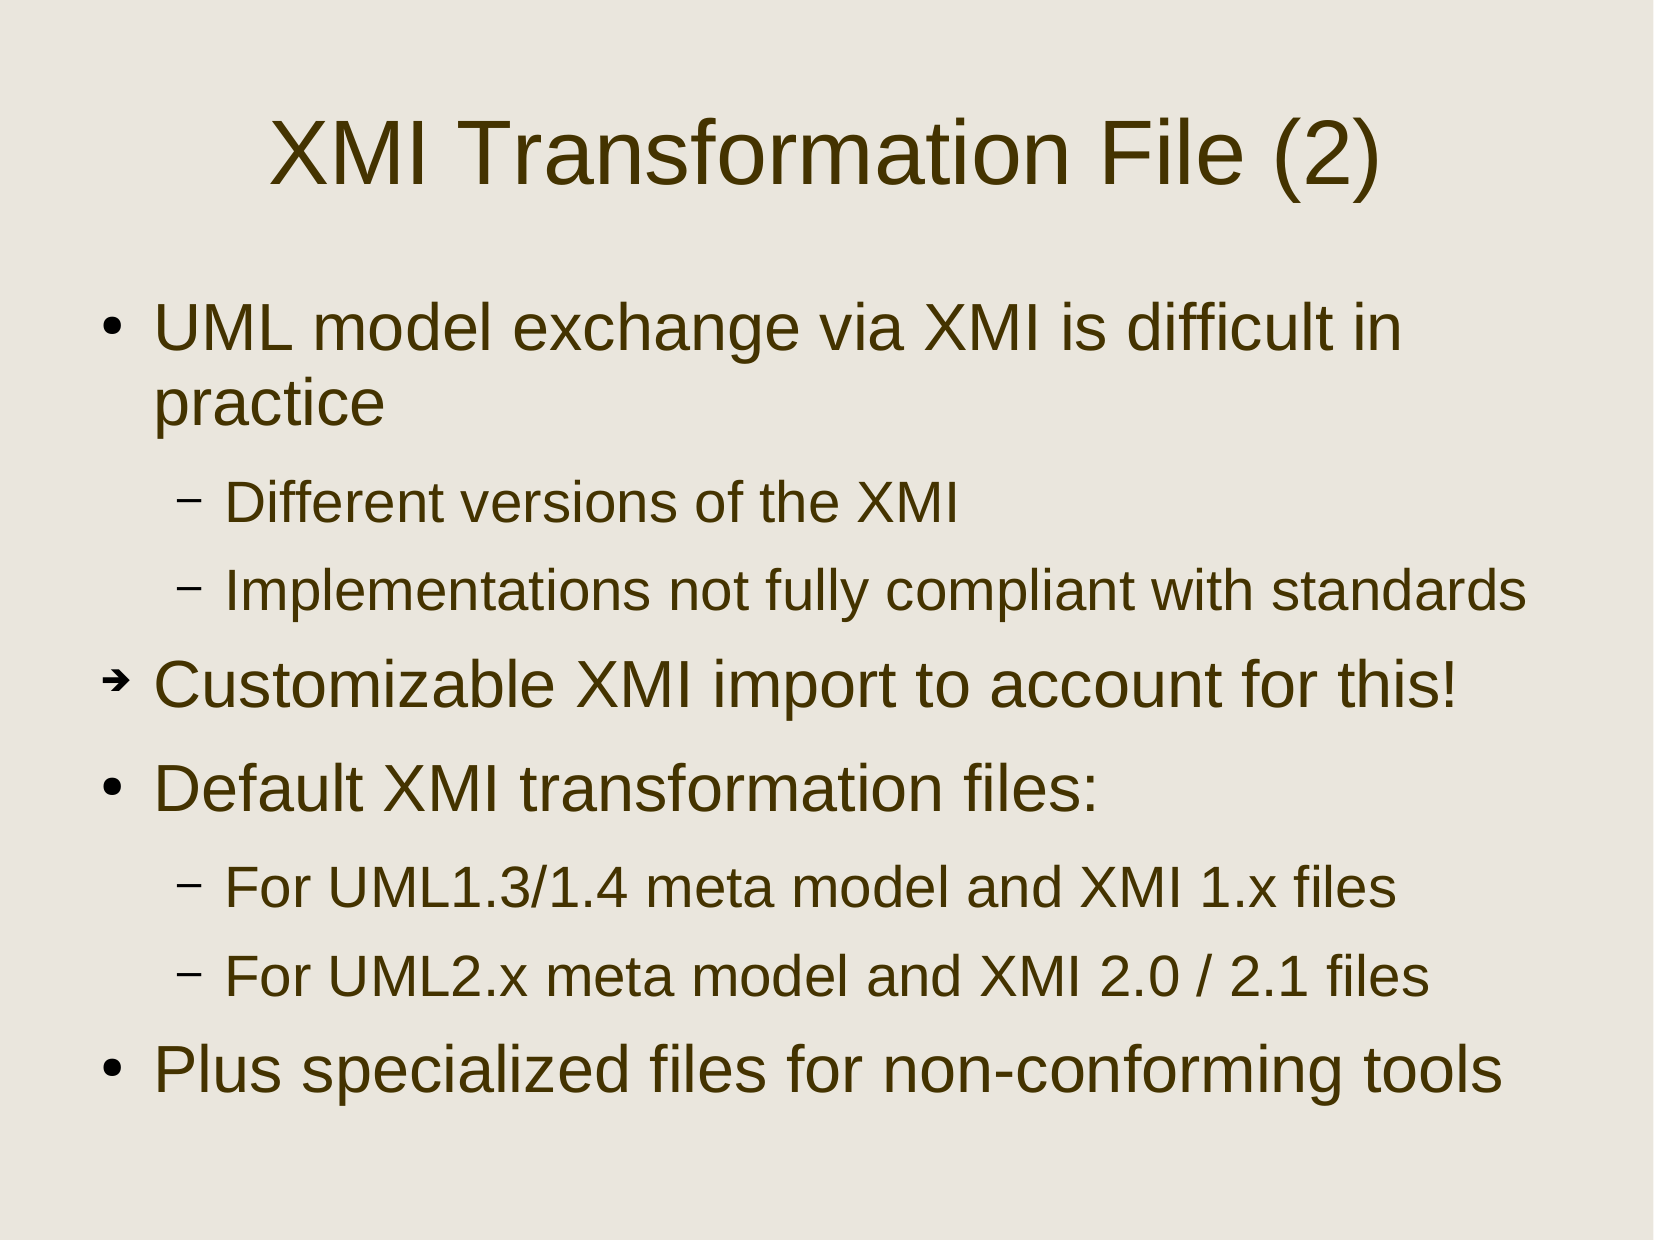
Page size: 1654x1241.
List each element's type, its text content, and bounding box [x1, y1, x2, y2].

title XMI Transformation File (2) [82, 49, 1571, 257]
list UML model exchange via XMI is difficult in practice Different versions of the XMI Implementations not fully compliant with standards Customizable XMI import to account for this! Default XMI transformation files: For UML1.3/1.4 meta model and XMI 1.x files For UML2.x meta model and XMI 2.0 / 2.1 files Plus specialized files for non-conforming tools [82, 290, 1571, 1109]
